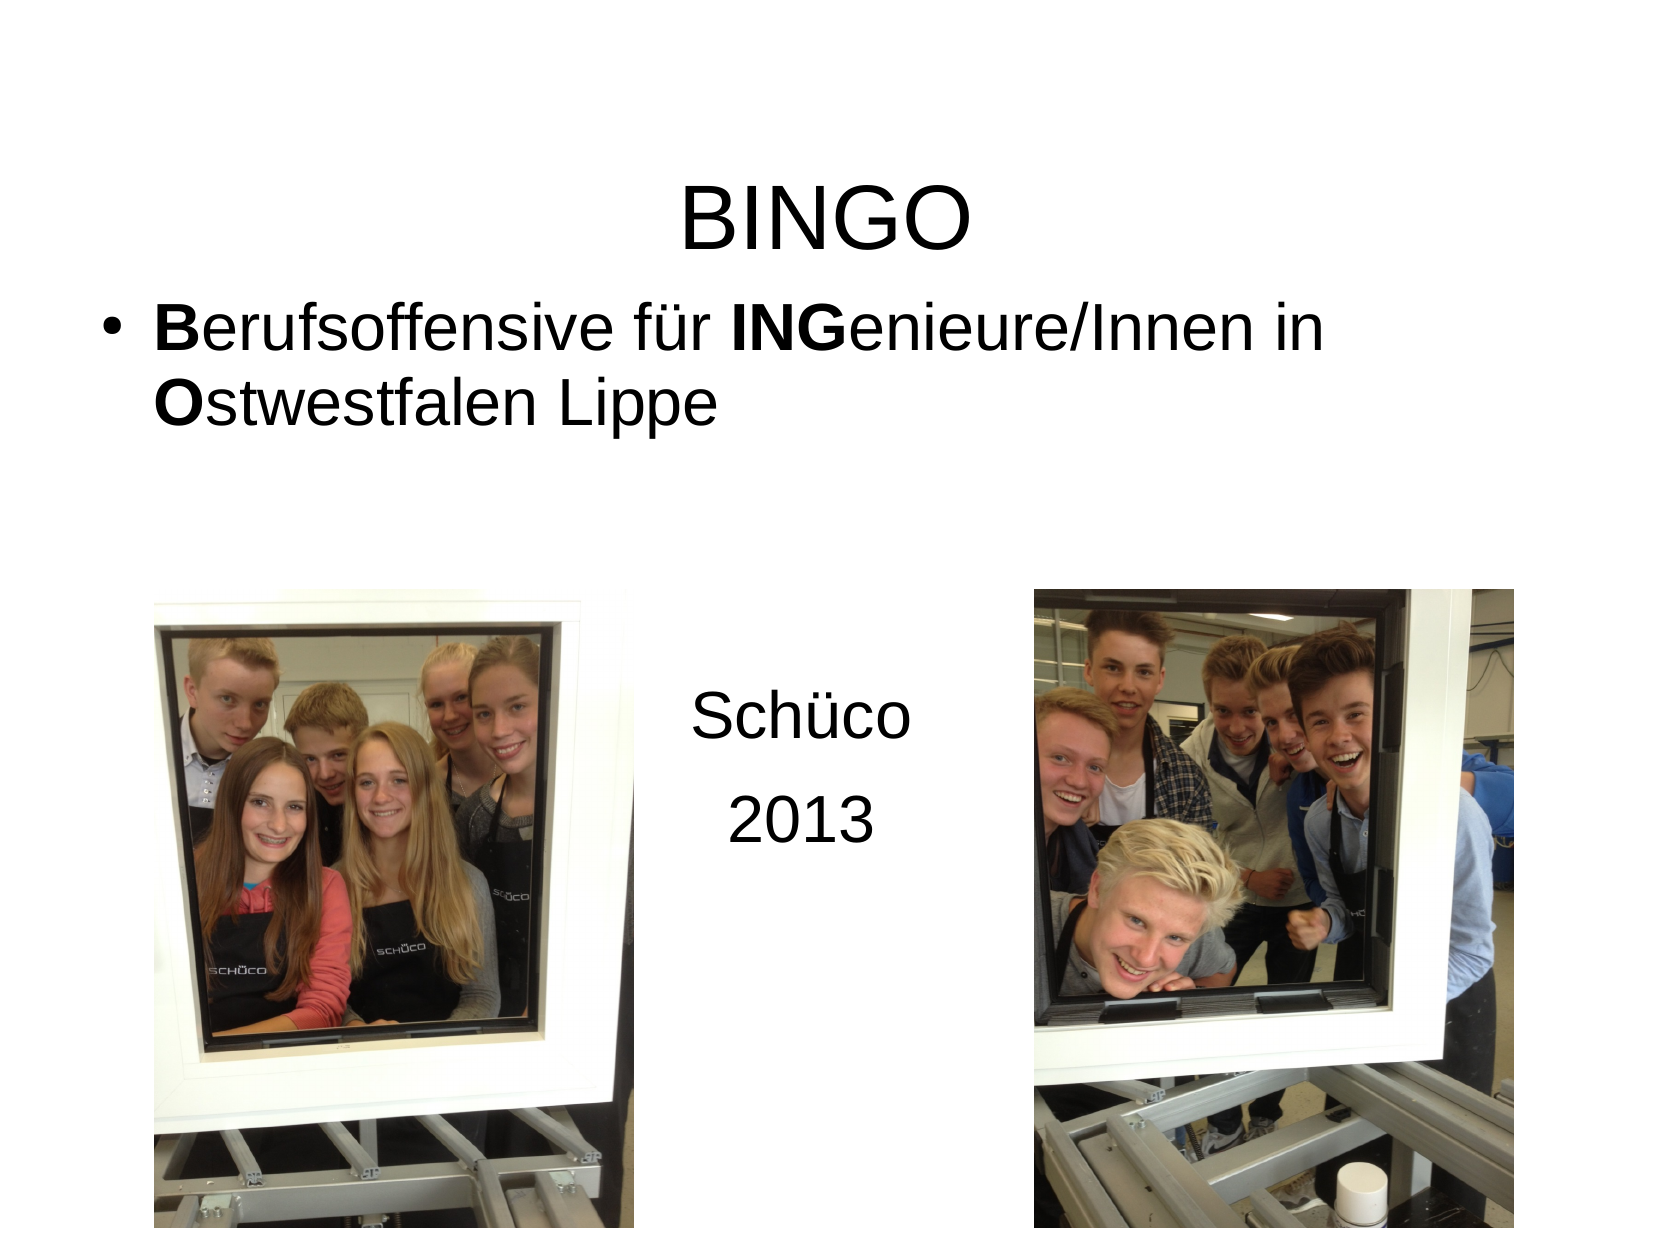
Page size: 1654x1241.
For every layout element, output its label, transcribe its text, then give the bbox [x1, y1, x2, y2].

picture [154, 1010, 634, 1228]
list Berufsoffensive für INGenieure/Innen in Ostwestfalen Lippe Schüco 2013 [82, 290, 1571, 1010]
picture [1034, 1010, 1514, 1228]
title BINGO [82, 114, 1571, 290]
